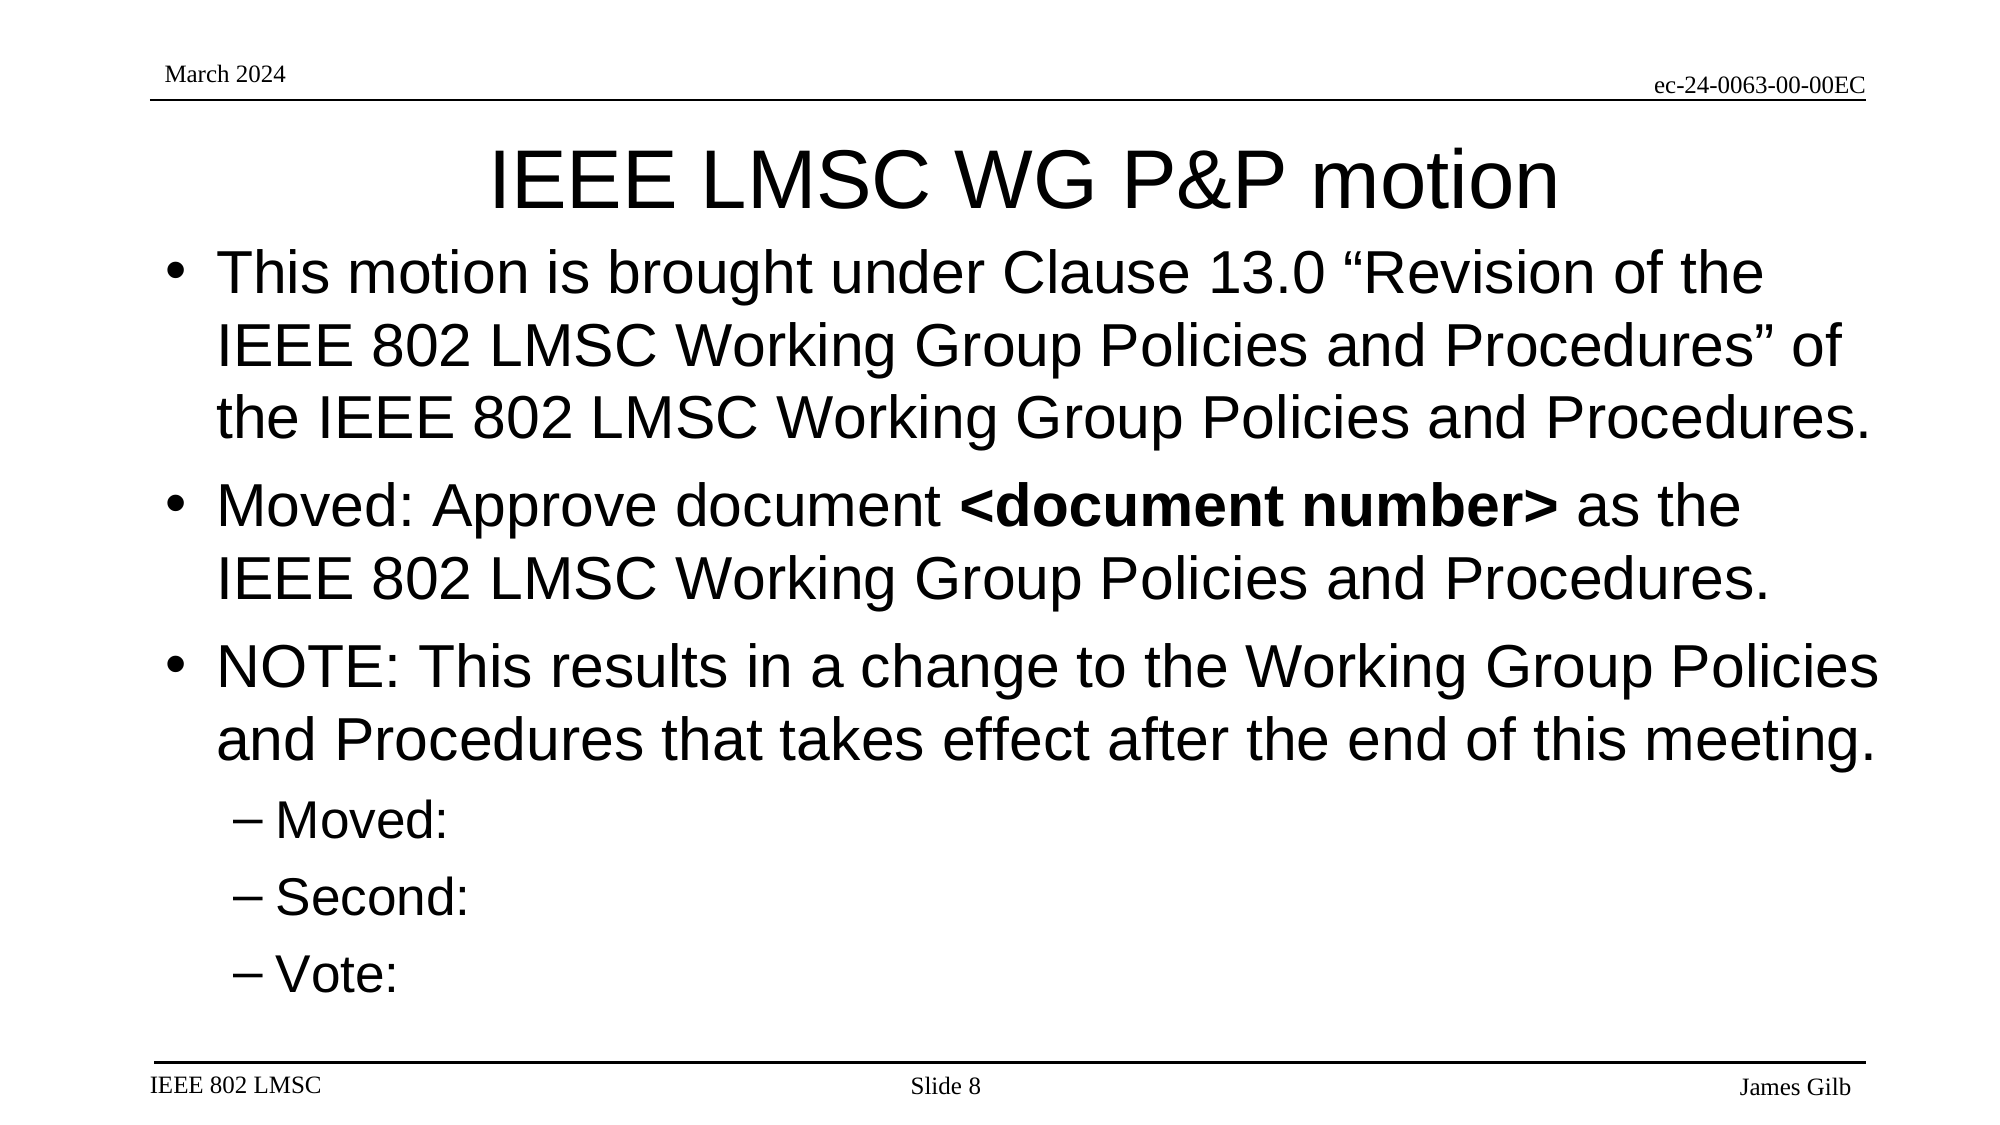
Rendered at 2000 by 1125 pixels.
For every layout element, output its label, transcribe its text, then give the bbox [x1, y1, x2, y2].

list This motion is brought under Clause 13.0 “Revision of the IEEE 802 LMSC Working Group Policies and Procedures” of the IEEE 802 LMSC Working Group Policies and Procedures. Moved: Approve document <document number> as the IEEE 802 LMSC Working Group Policies and Procedures. NOTE: This results in a change to the Working Group Policies and Procedures that takes effect after the end of this meeting. Moved: Second: Vote: [149, 224, 1900, 1036]
title IEEE LMSC WG P&P motion [149, 112, 1900, 224]
